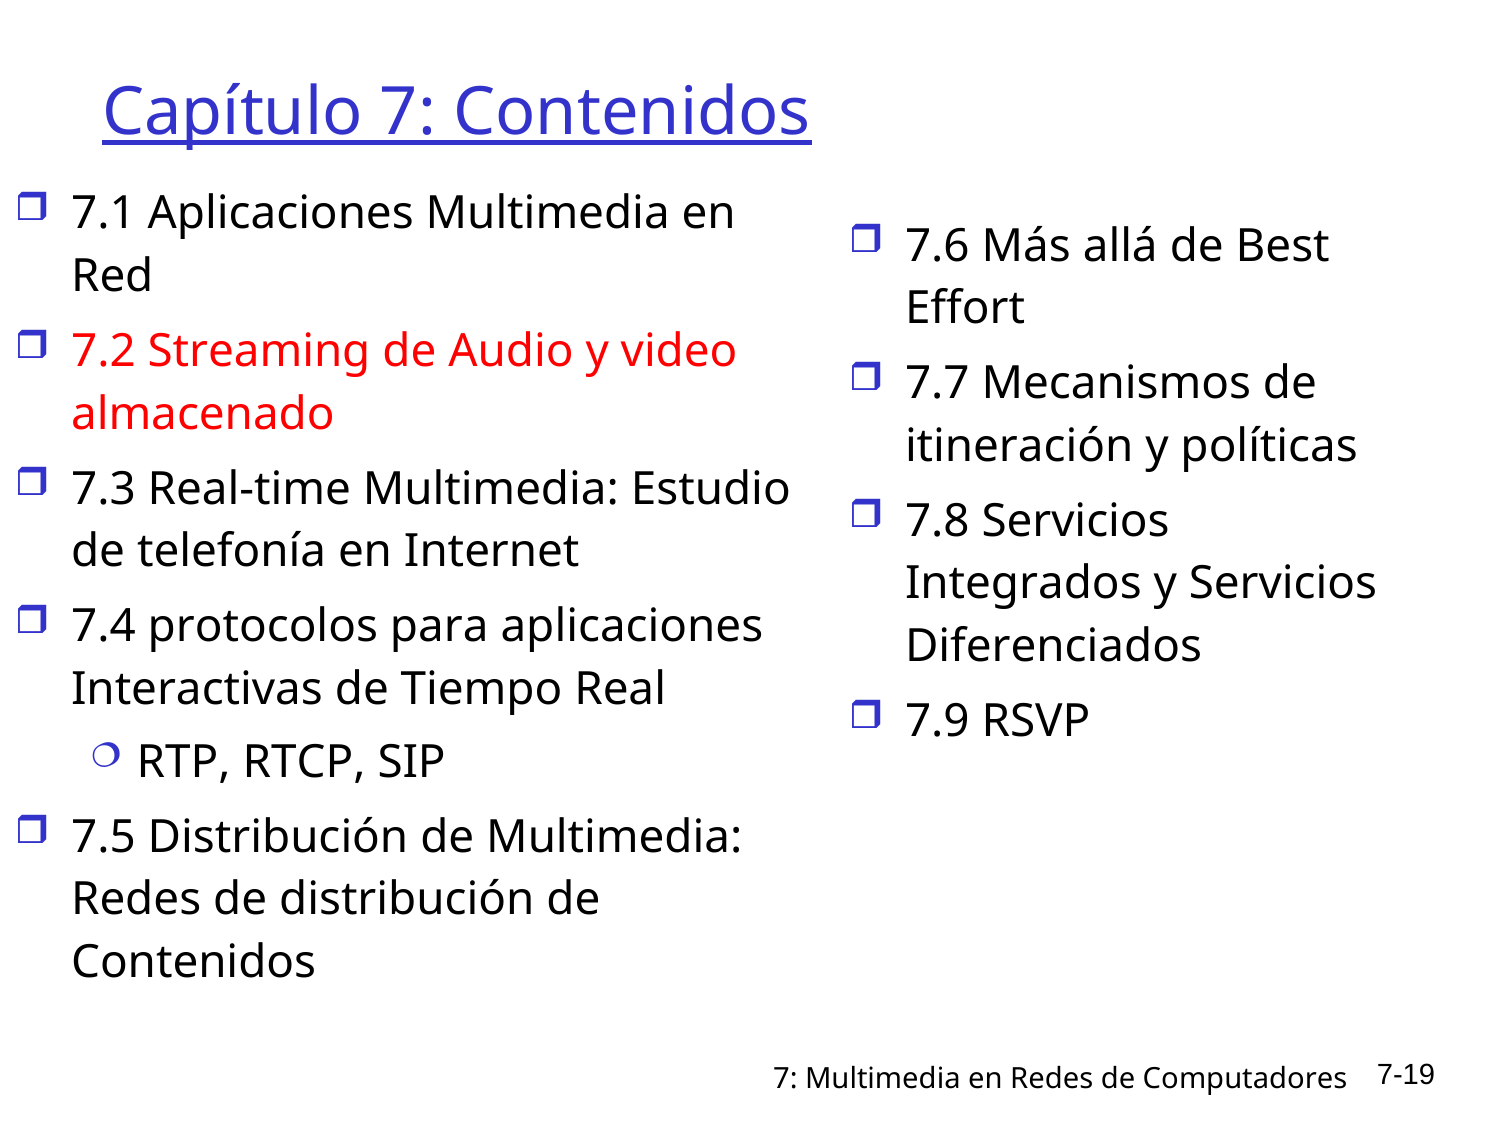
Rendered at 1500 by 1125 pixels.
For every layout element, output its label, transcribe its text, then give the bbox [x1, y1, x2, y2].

title Capítulo 7: Contenidos [87, 37, 1363, 181]
list 7.6 Más allá de Best Effort 7.7 Mecanismos de itineración y políticas 7.8 Servicios Integrados y Servicios Diferenciados 7.9 RSVP [834, 204, 1430, 968]
list 7.1 Aplicaciones Multimedia en Red 7.2 Streaming de Audio y video almacenado 7.3 Real-time Multimedia: Estudio de telefonía en Internet 7.4 protocolos para aplicaciones Interactivas de Tiempo Real RTP, RTCP, SIP 7.5 Distribución de Multimedia: Redes de distribución de Contenidos [0, 172, 824, 978]
